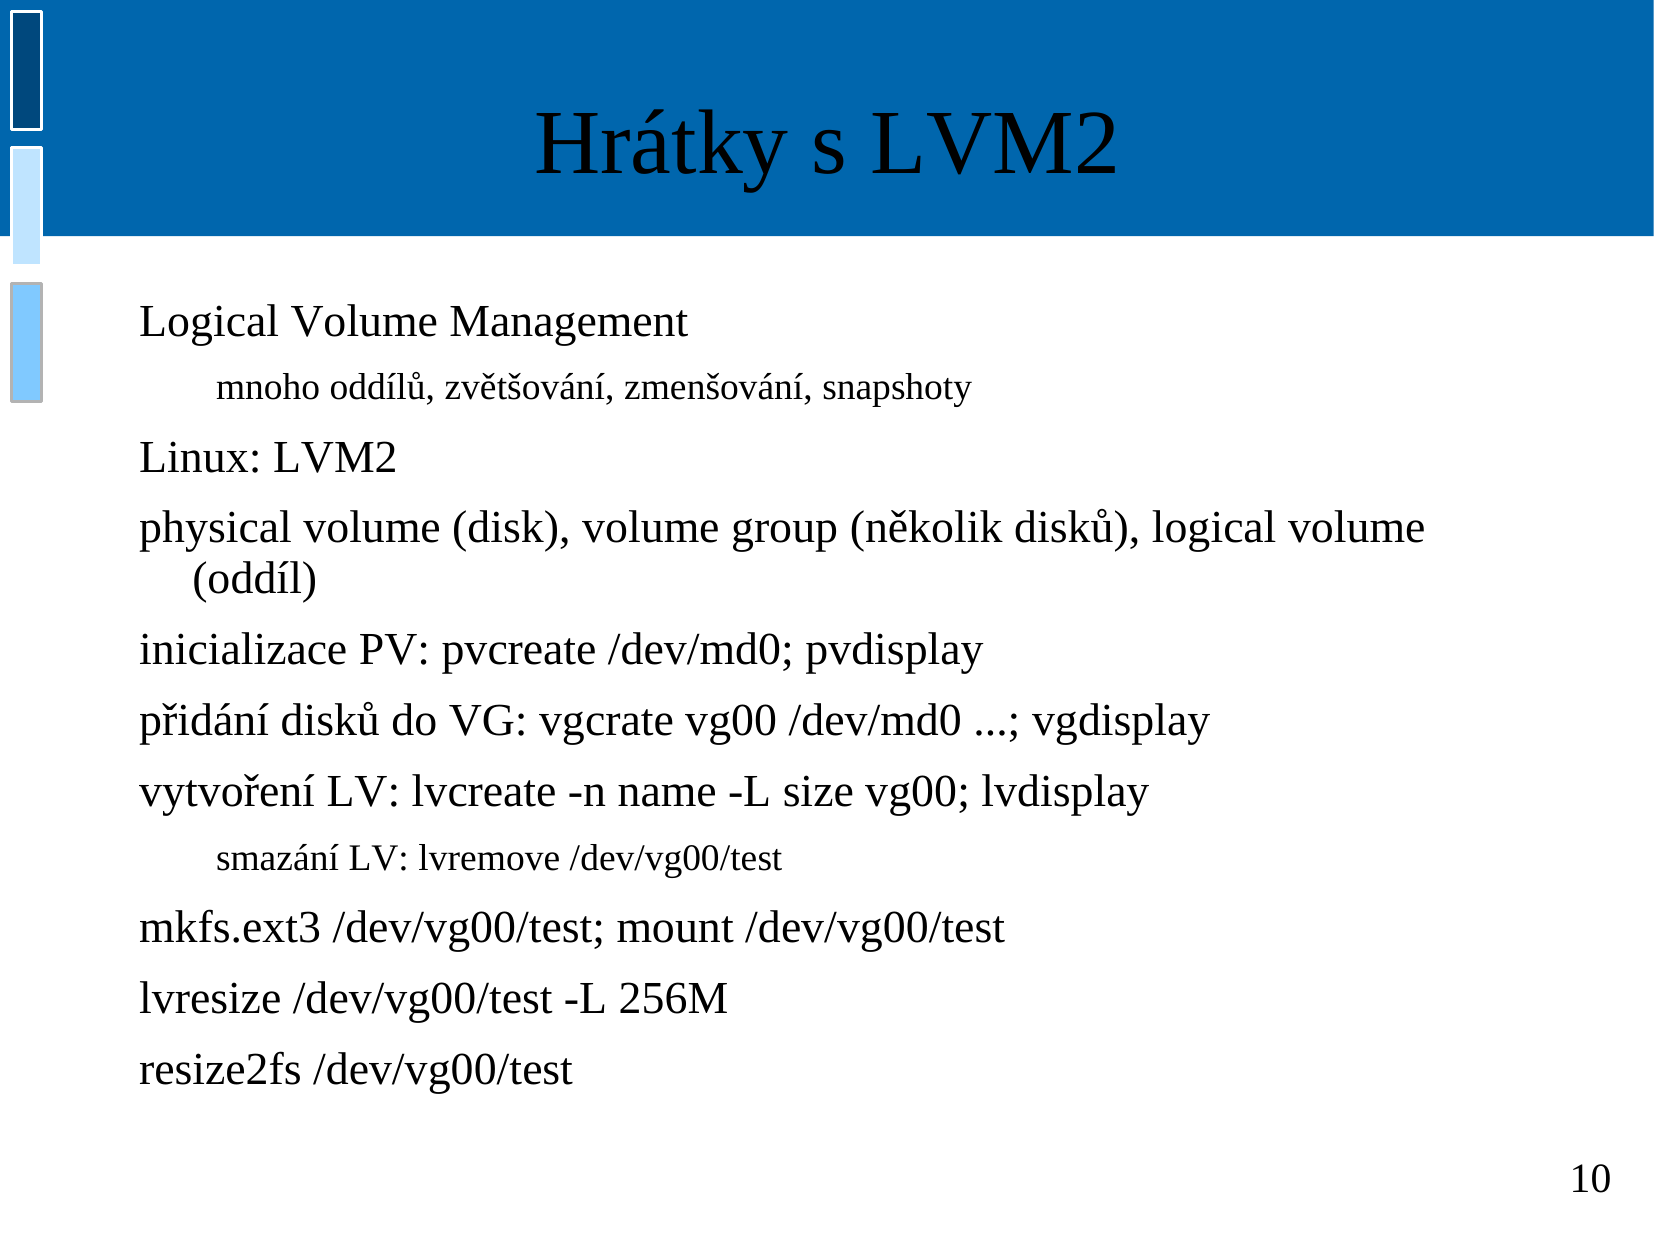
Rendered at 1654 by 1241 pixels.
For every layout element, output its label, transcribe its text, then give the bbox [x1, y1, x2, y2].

title Hrátky s LVM2 [121, 49, 1534, 237]
list Logical Volume Management mnoho oddílů, zvětšování, zmenšování, snapshoty Linux: LVM2 physical volume (disk), volume group (několik disků), logical volume (oddíl) inicializace PV: pvcreate /dev/md0; pvdisplay přidání disků do VG: vgcrate vg00 /dev/md0 ...; vgdisplay vytvoření LV: lvcreate -n name -L size vg00; lvdisplay smazání LV: lvremove /dev/vg00/test mkfs.ext3 /dev/vg00/test; mount /dev/vg00/test lvresize /dev/vg00/test -L 256M resize2fs /dev/vg00/test [121, 295, 1534, 1127]
